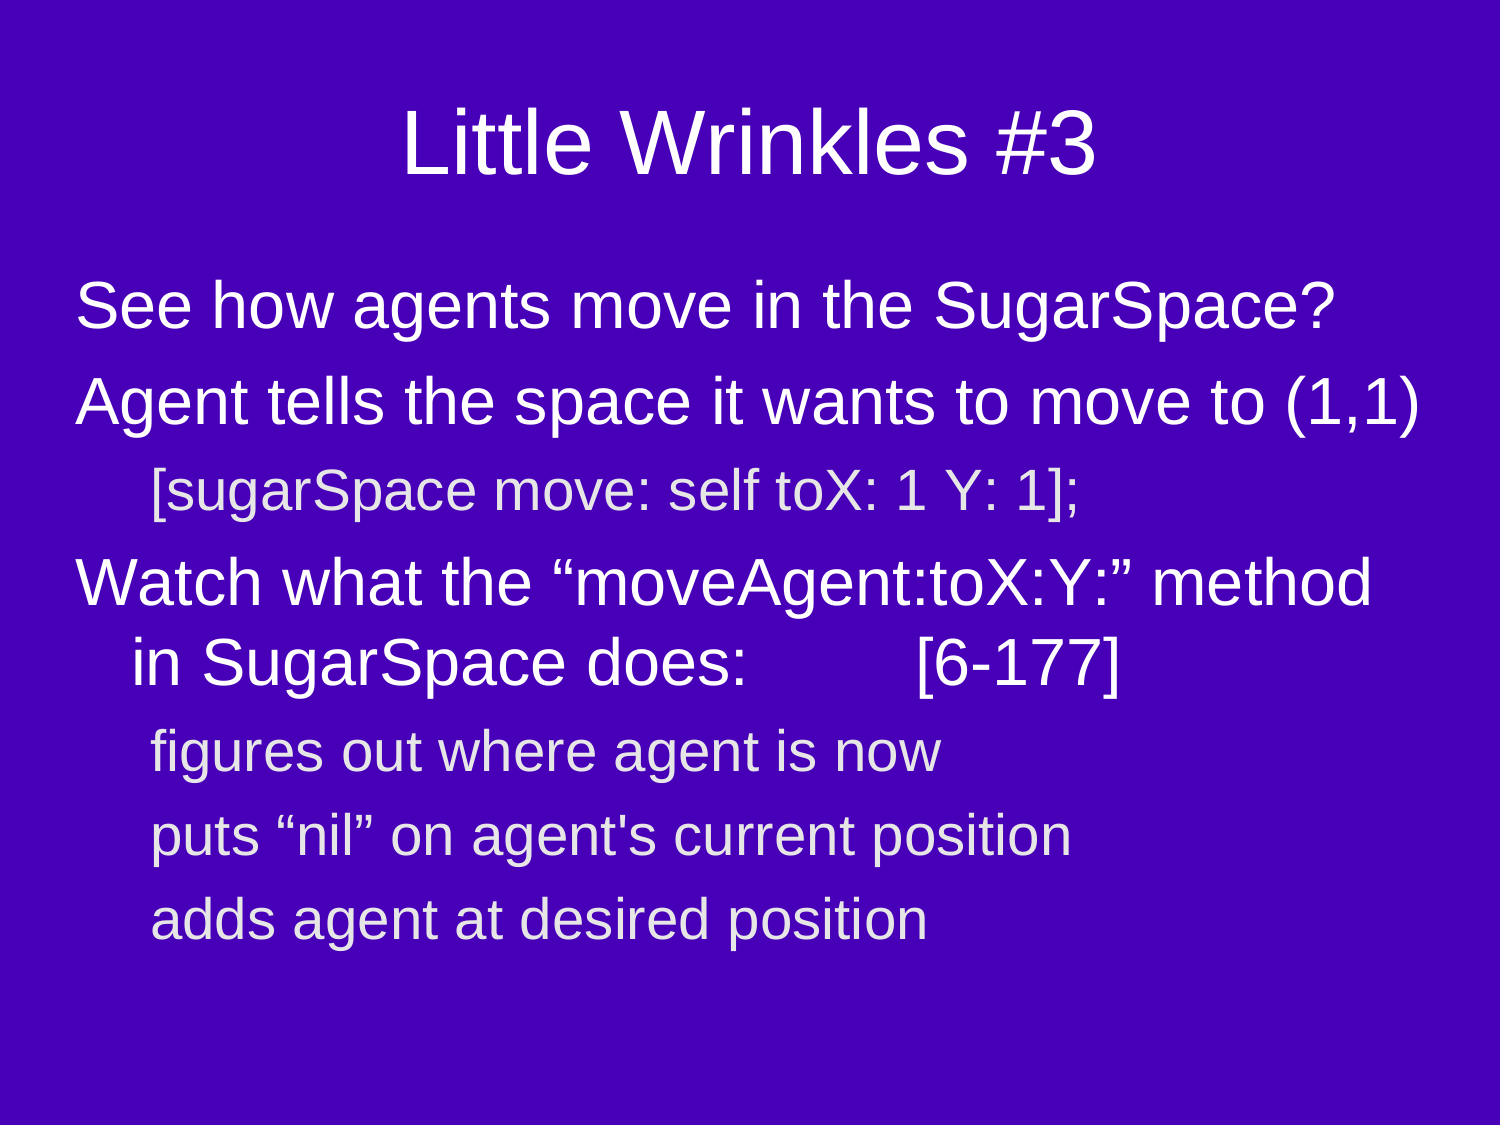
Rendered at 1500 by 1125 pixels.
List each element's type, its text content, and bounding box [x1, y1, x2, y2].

title Little Wrinkles #3 [75, 45, 1426, 233]
list See how agents move in the SugarSpace? Agent tells the space it wants to move to (1,1) [sugarSpace move: self toX: 1 Y: 1]; Watch what the “moveAgent:toX:Y:” method in SugarSpace does: [6-177] figures out where agent is now puts “nil” on agent's current position adds agent at desired position [75, 262, 1426, 1027]
